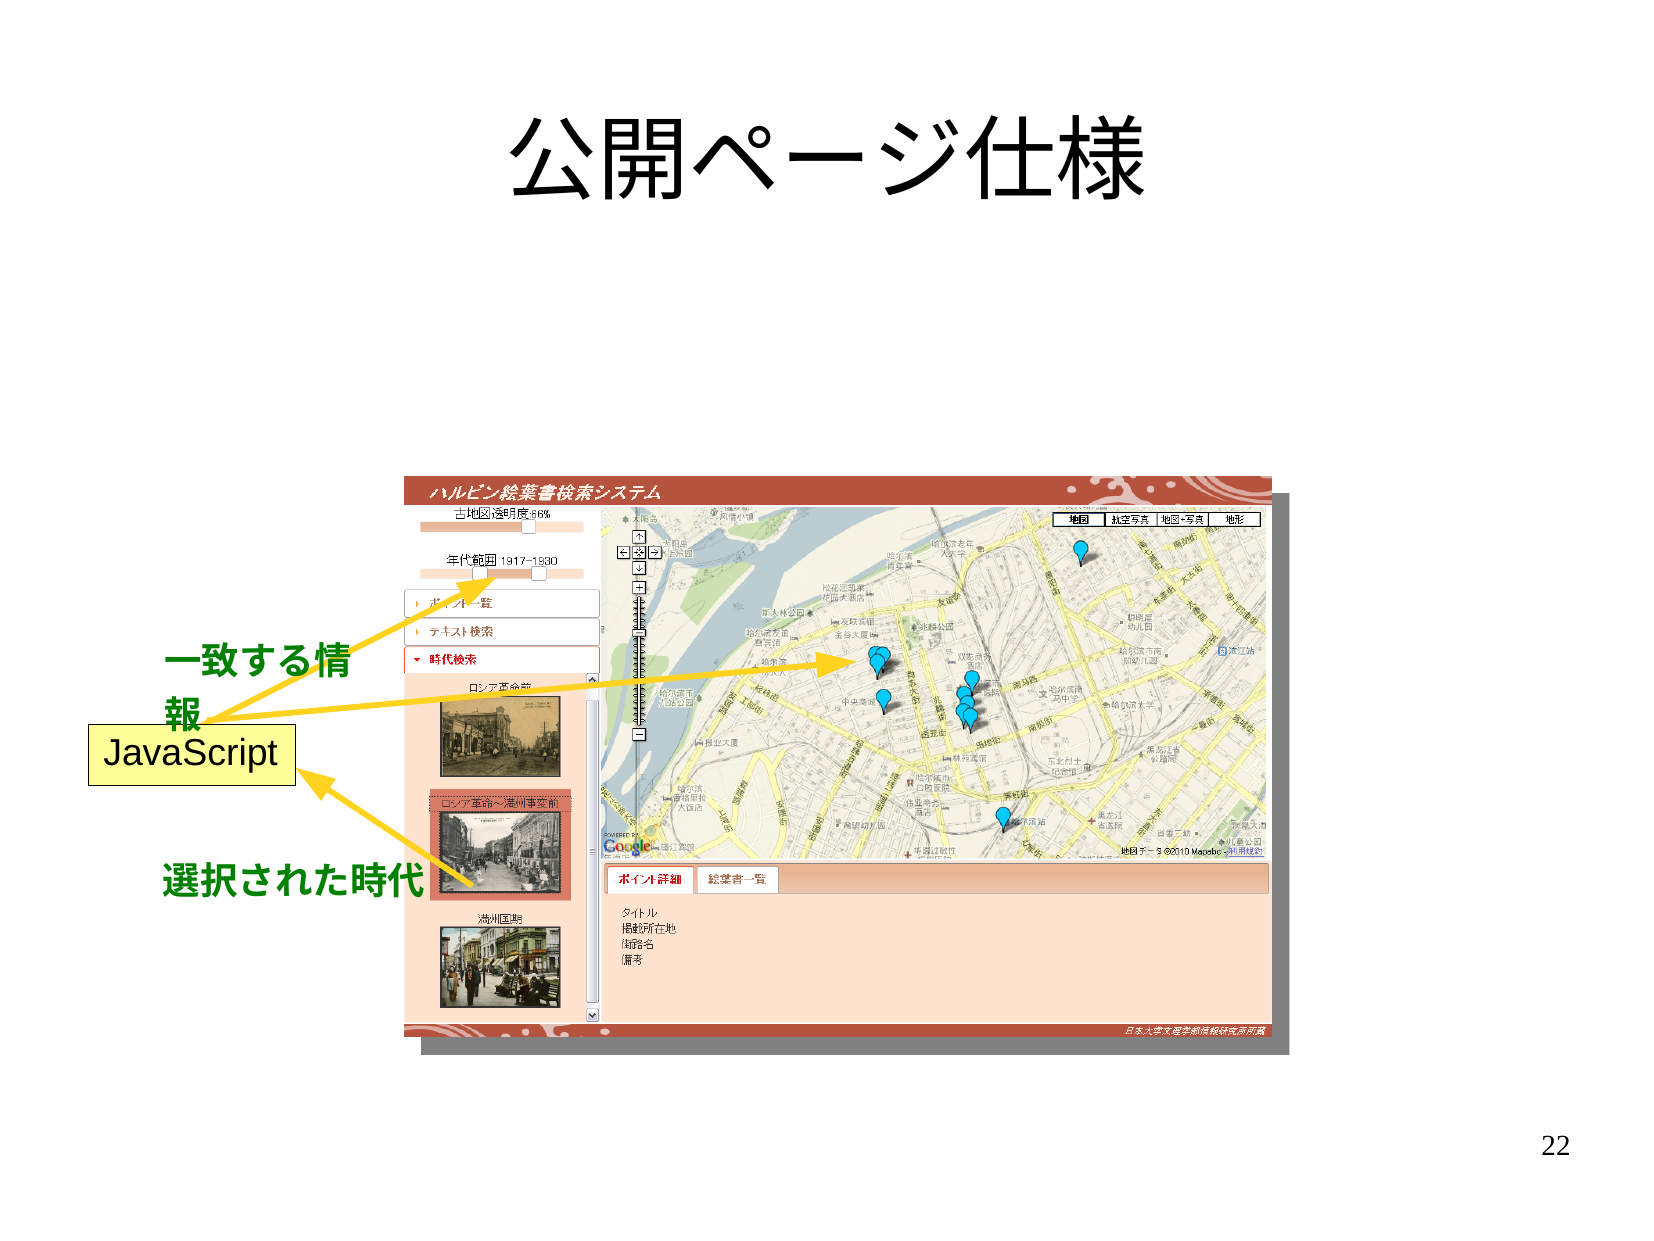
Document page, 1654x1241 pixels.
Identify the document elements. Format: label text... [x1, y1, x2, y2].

text_box JavaScript [88, 724, 296, 786]
title 公開ページ仕様 [82, 56, 1571, 250]
text_box 選択された時代 [147, 843, 450, 897]
picture [403, 475, 1272, 1037]
text_box 一致する情報 [149, 623, 404, 676]
